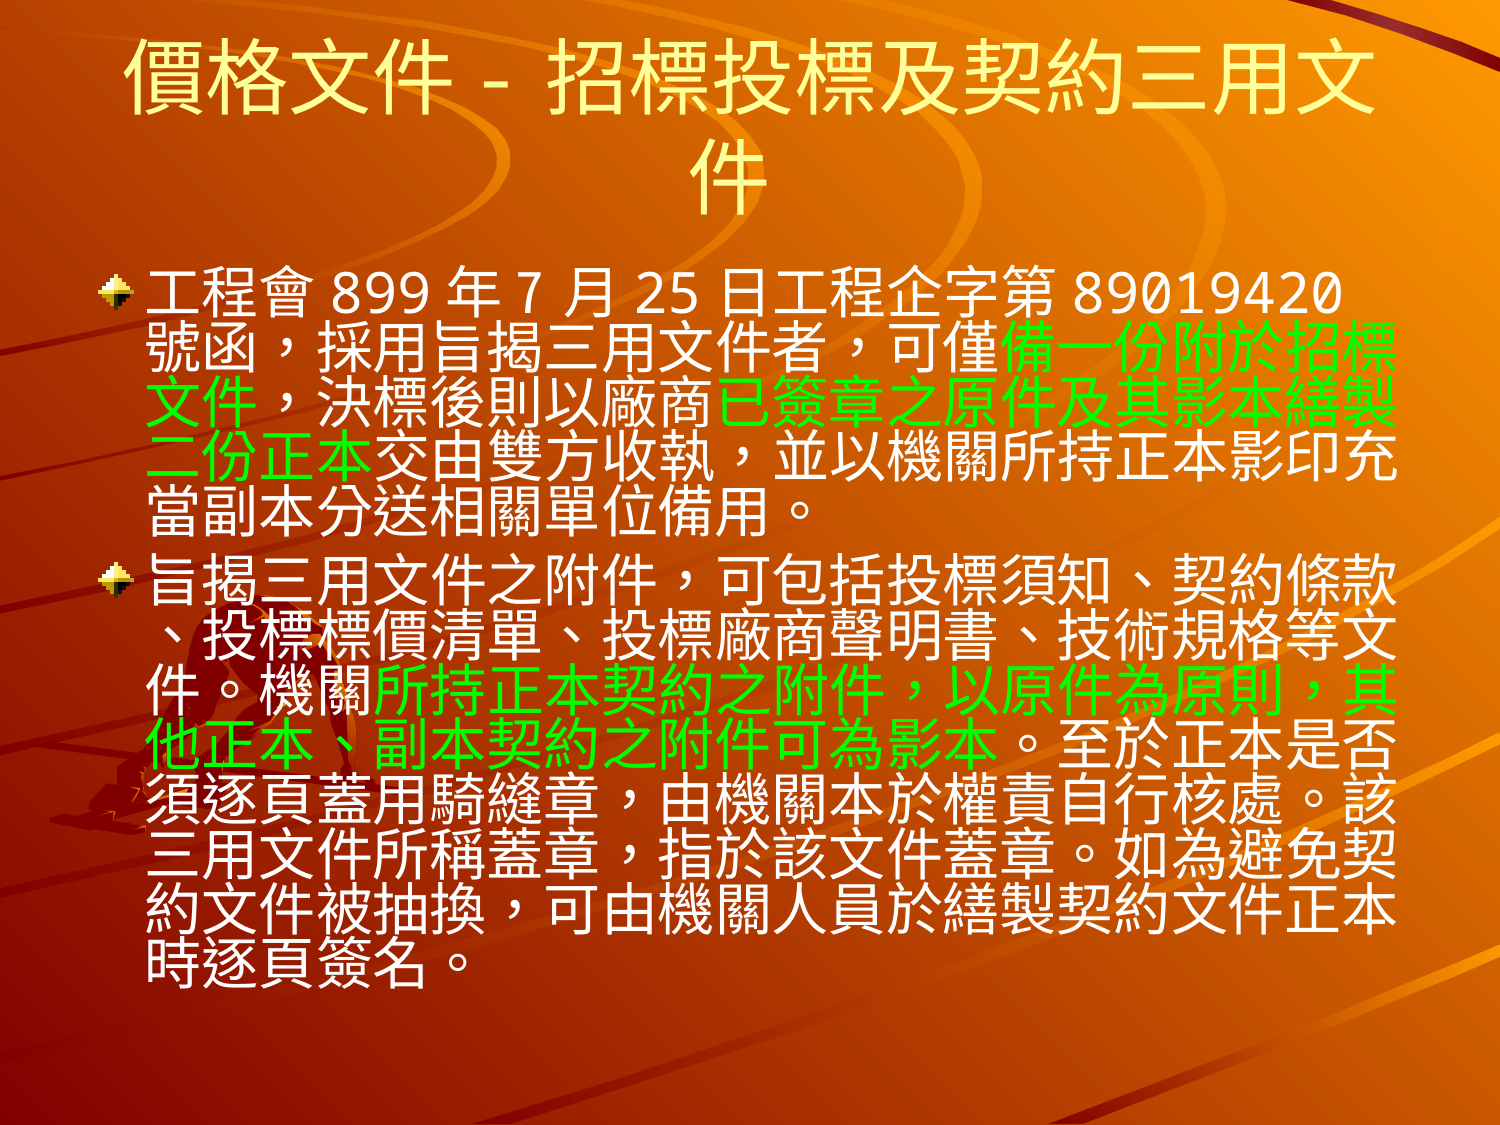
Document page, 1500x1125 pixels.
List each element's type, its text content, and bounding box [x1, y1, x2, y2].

title 價格文件-招標投標及契約三用文件 [75, 25, 1426, 233]
list 工程會899年7月25日工程企字第89019420號函，採用旨揭三用文件者，可僅備一份附於招標文件，決標後則以廠商已簽章之原件及其影本繕製二份正本交由雙方收執，並以機關所持正本影印充當副本分送相關單位備用。 旨揭三用文件之附件，可包括投標須知、契約條款、投標標價清單、投標廠商聲明書、技術規格等文件。機關所持正本契約之附件，以原件為原則，其他正本、副本契約之附件可為影本。至於正本是否須逐頁蓋用騎縫章，由機關本於權責自行核處。該三用文件所稱蓋章，指於該文件蓋章。如為避免契約文件被抽換，可由機關人員於繕製契約文件正本時逐頁簽名。 [75, 262, 1426, 1006]
